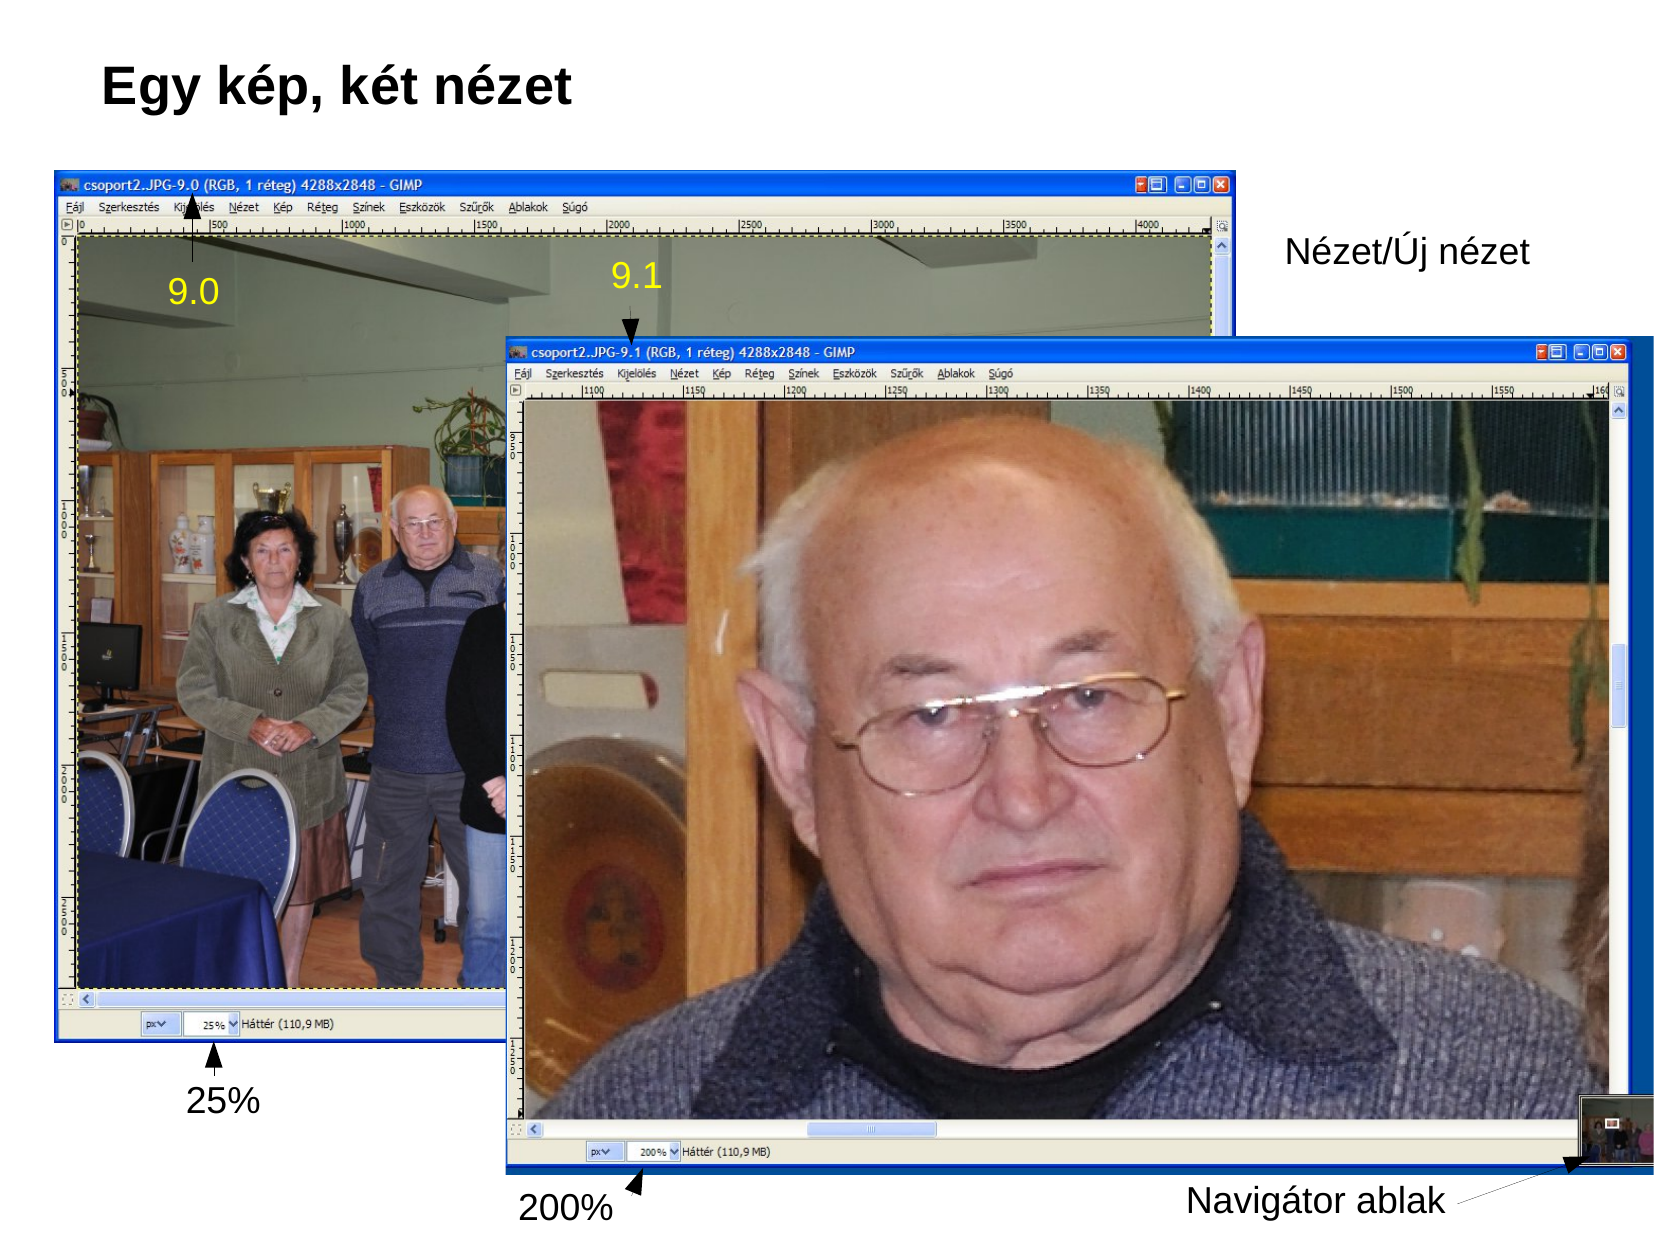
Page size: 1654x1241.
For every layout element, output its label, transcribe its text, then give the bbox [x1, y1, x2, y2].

picture [54, 170, 1654, 1175]
text_box Egy kép, két nézet [87, 47, 588, 125]
text_box Navigátor ablak [1171, 1172, 1461, 1230]
text_box Nézet/Új nézet [1269, 223, 1545, 281]
text_box 9.0 [152, 263, 235, 321]
text_box 200% [503, 1179, 645, 1241]
text_box 9.1 [595, 246, 678, 304]
text_box 25% [171, 1072, 276, 1130]
